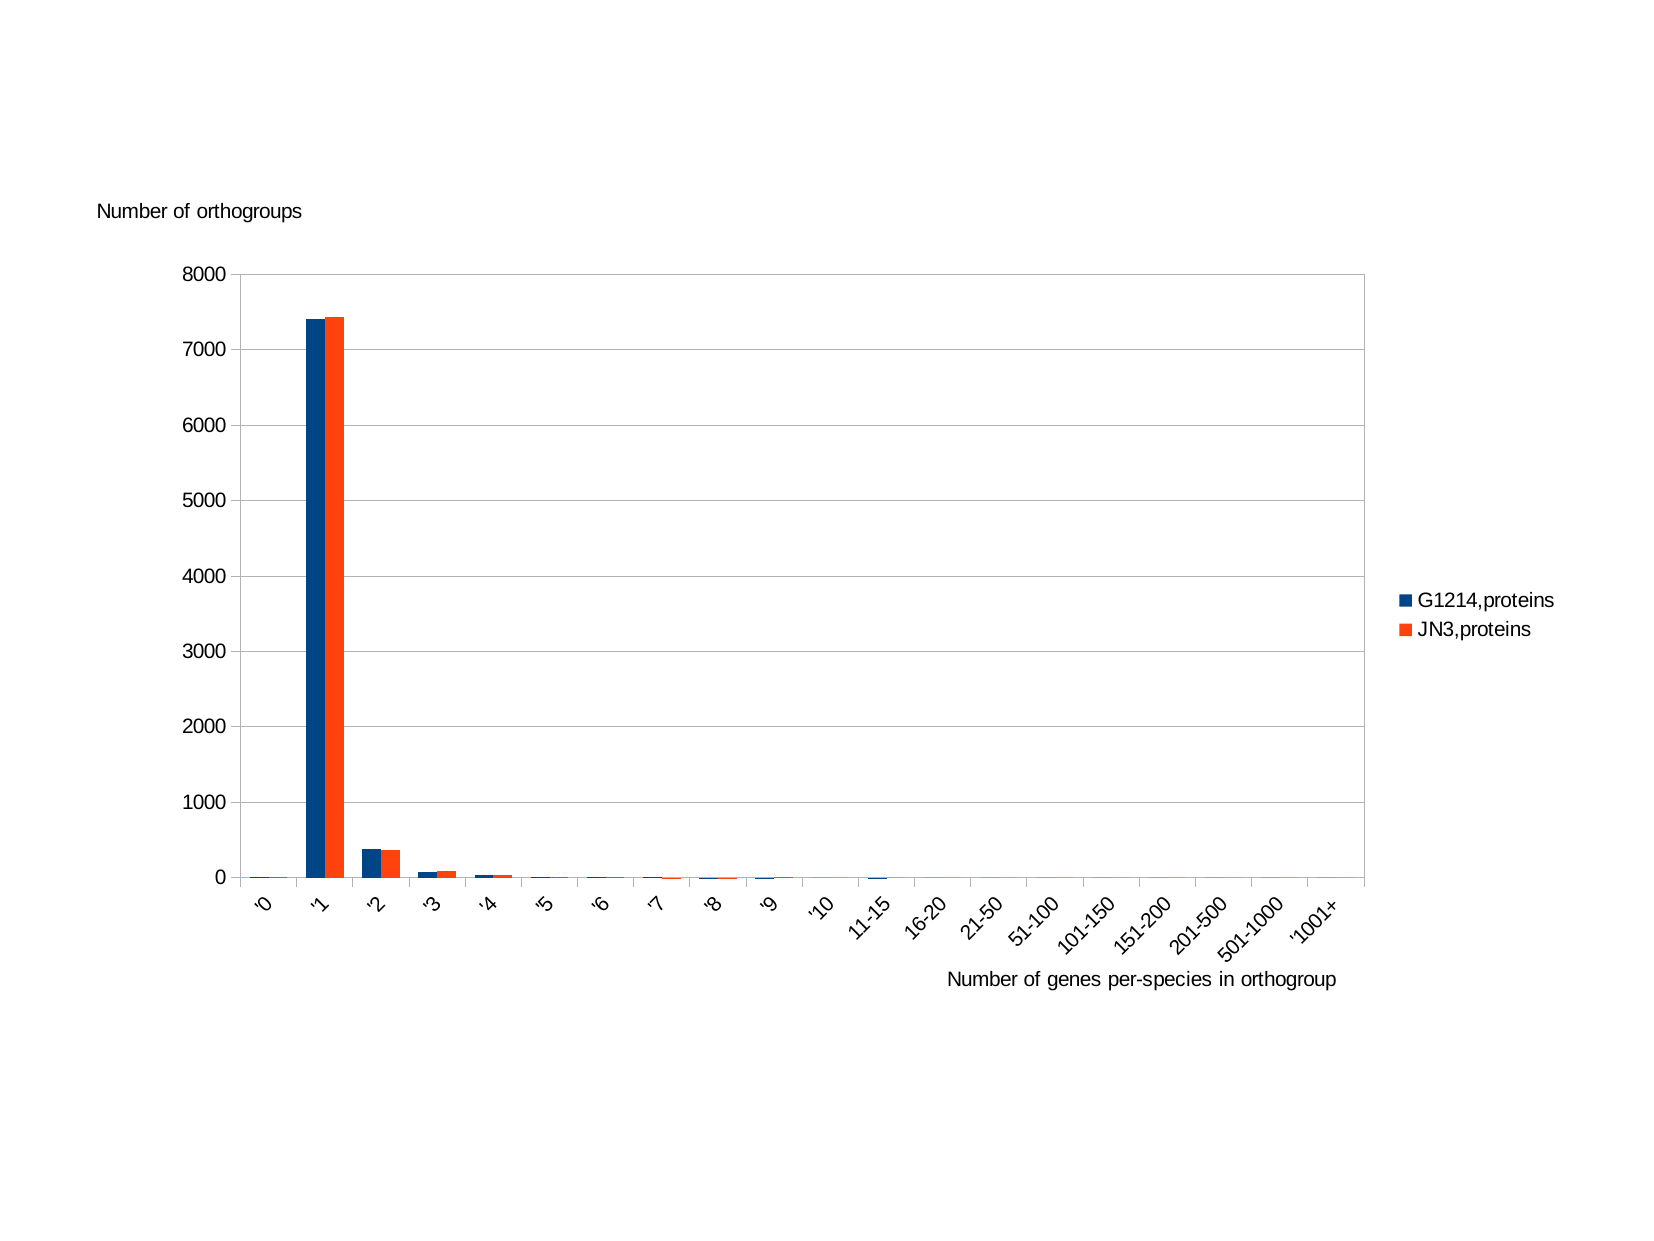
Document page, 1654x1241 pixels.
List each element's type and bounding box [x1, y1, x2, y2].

chart [94, 200, 359, 228]
chart [153, 248, 1575, 996]
